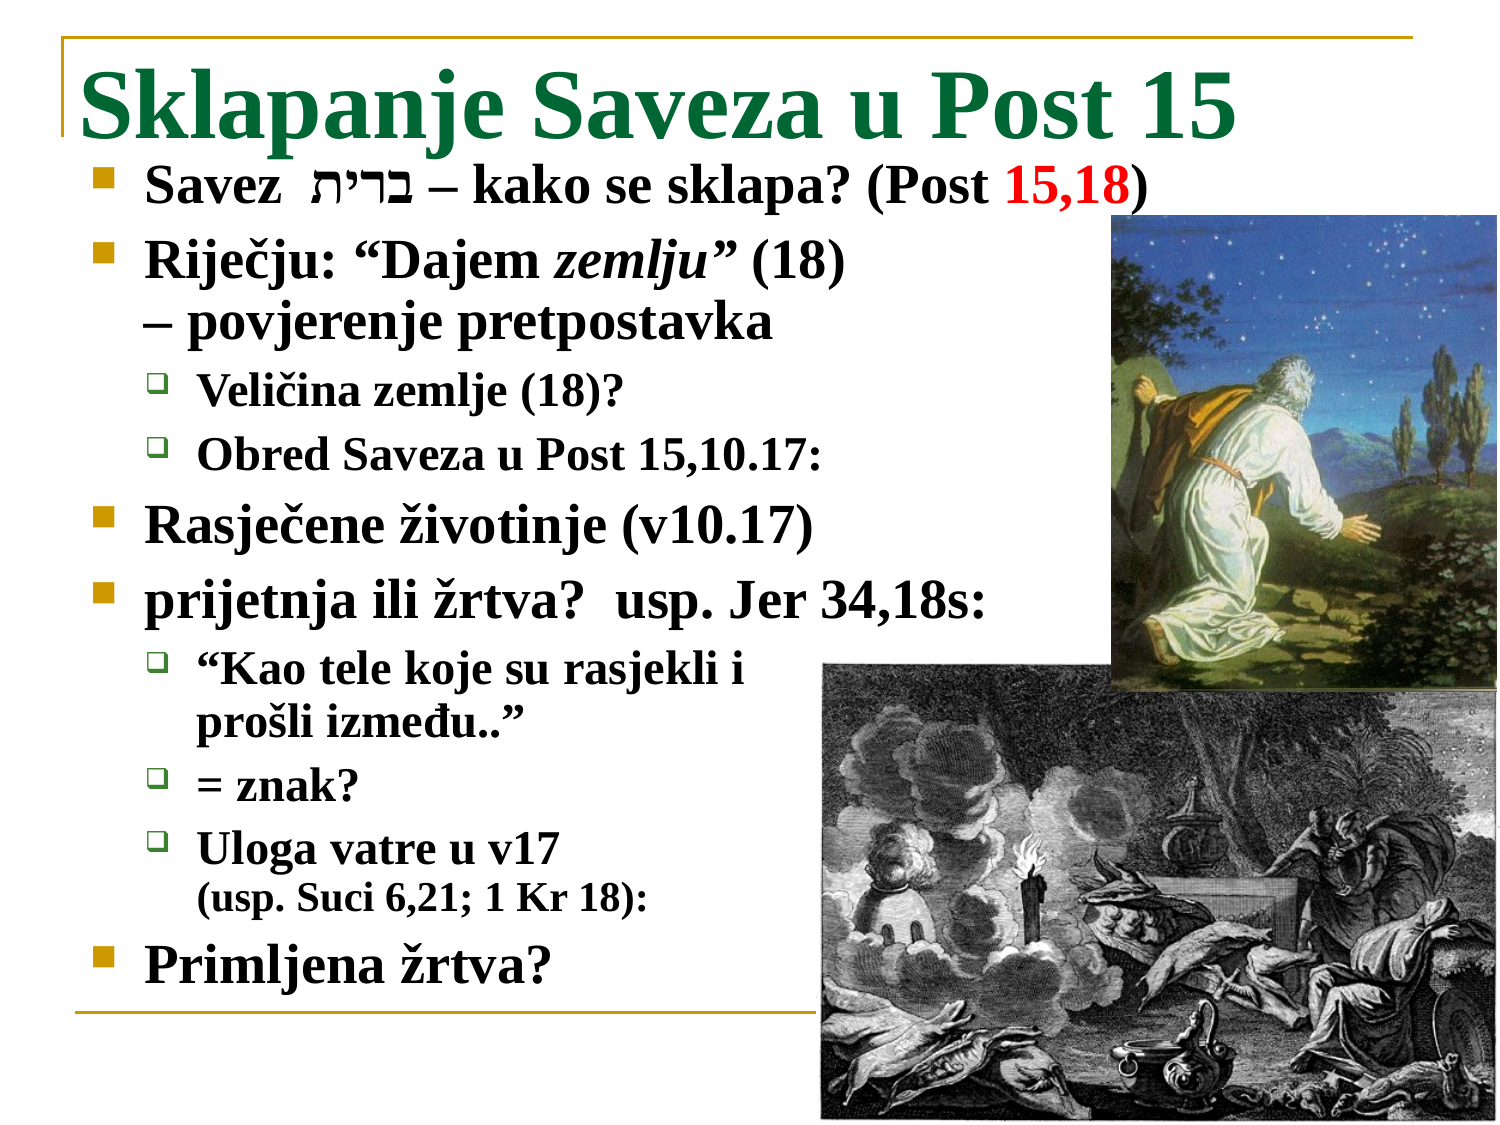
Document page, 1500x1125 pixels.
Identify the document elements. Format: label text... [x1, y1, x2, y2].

list Savez ברית – kako se sklapa? (Post 15,18) Riječju: “Dajem zemlju” (18) – povjerenje pretpostavka Veličina zemlje (18)? Obred Saveza u Post 15,10.17: Rasječene životinje (v10.17) prijetnja ili žrtva? usp. Jer 34,18s: “Kao tele koje su rasjekli i prošli između..” = znak? Uloga vatre u v17 (usp. Suci 6,21; 1 Kr 18): Primljena žrtva? [75, 147, 1297, 1006]
picture [816, 215, 1500, 1125]
title Sklapanje Saveza u Post 15 [63, 31, 1414, 218]
